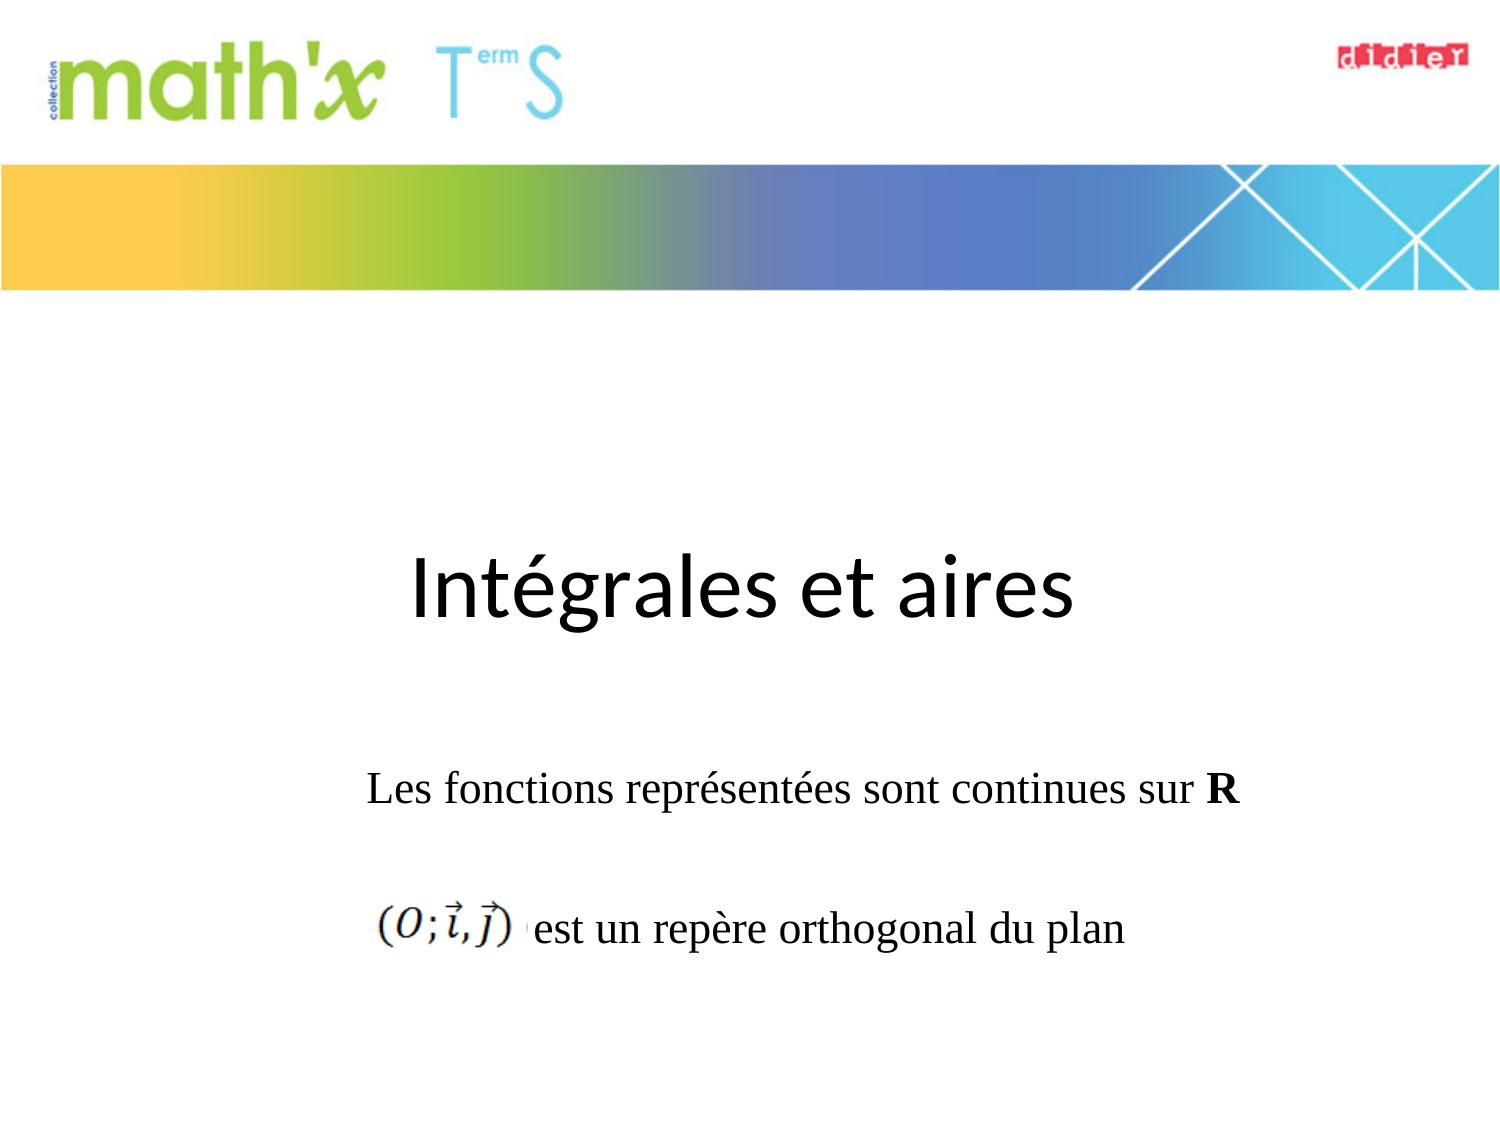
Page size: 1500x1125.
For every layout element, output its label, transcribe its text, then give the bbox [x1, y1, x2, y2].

picture [0, 0, 1500, 292]
title Intégrales et aires [105, 515, 1381, 757]
picture [363, 890, 518, 950]
text_box Les fonctions représentées sont continues sur R [351, 750, 1336, 821]
text_box est un repère orthogonal du plan [518, 890, 1141, 961]
